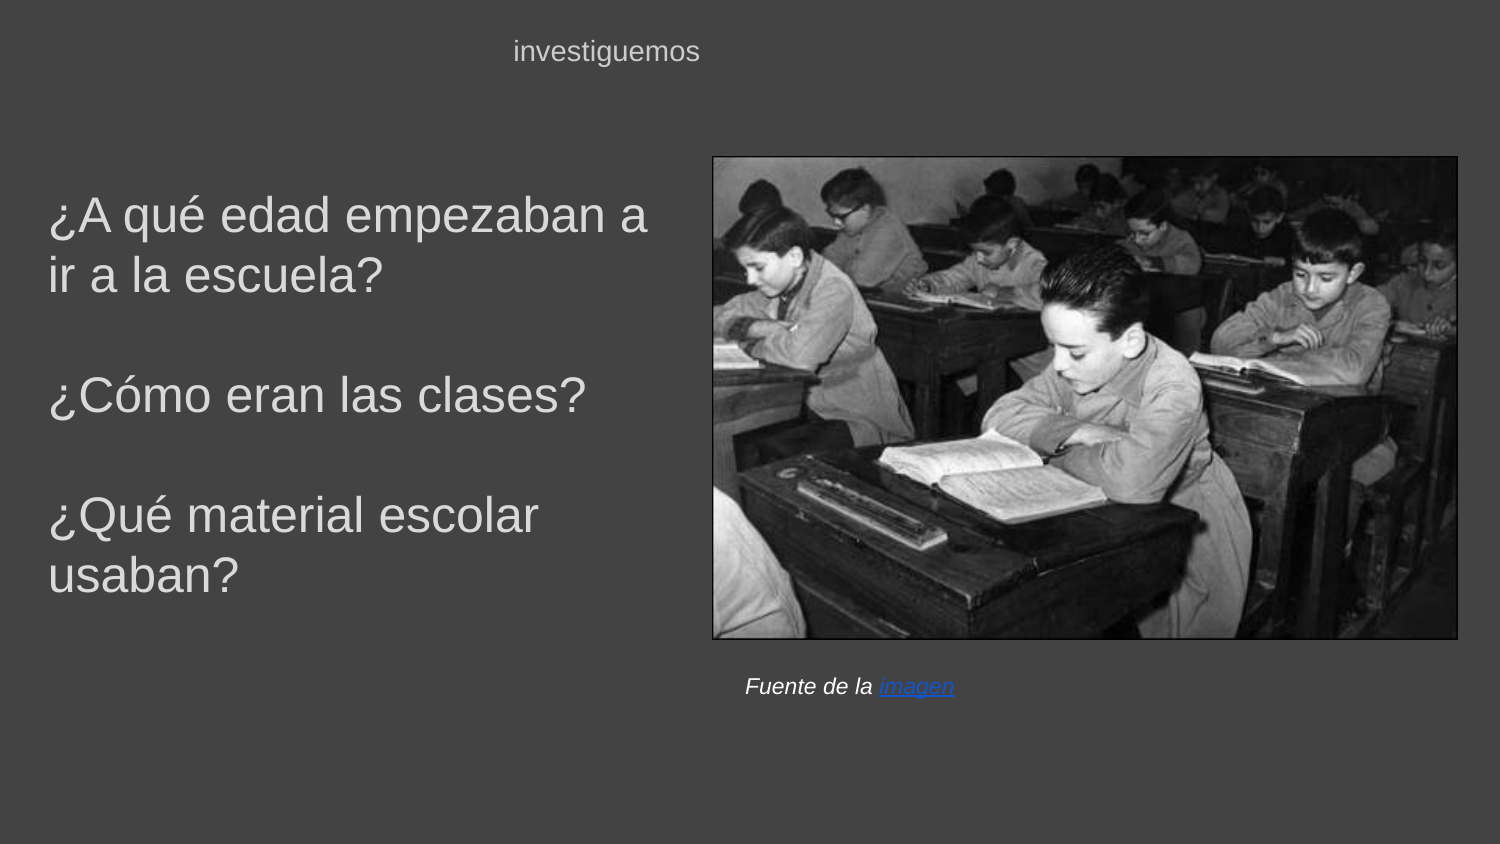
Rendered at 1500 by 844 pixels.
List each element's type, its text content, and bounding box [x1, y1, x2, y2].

text_box ¿A qué edad empezaban a ir a la escuela? ¿Cómo eran las clases? ¿Qué material escolar usaban? [32, 167, 699, 770]
picture [712, 156, 1458, 640]
text_box investiguemos [46, 24, 1168, 118]
text_box Fuente de la imagen [730, 669, 1441, 736]
